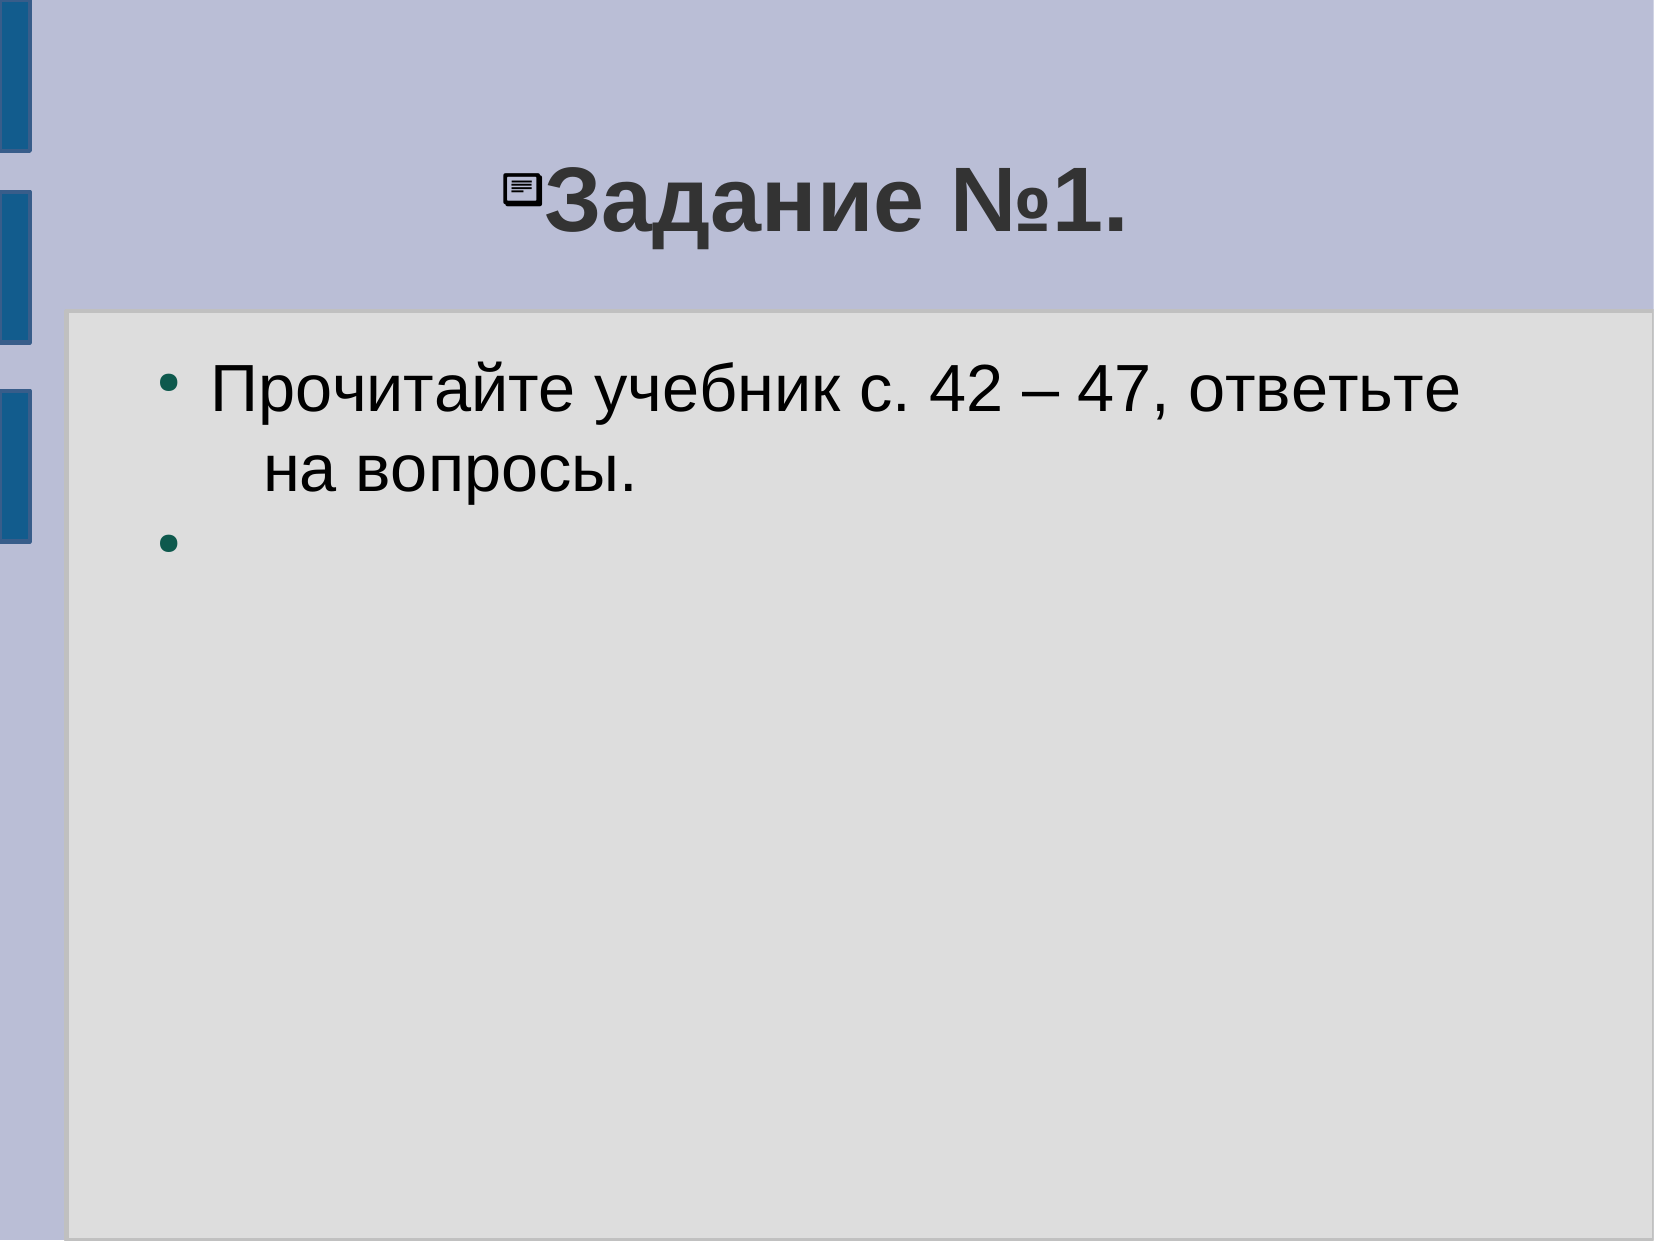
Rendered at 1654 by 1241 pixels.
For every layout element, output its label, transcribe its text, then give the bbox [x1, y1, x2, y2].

list Прочитайте учебник с. 42 – 47, ответьте на вопросы. [121, 344, 1534, 1127]
title Задание №1. [121, 91, 1534, 299]
